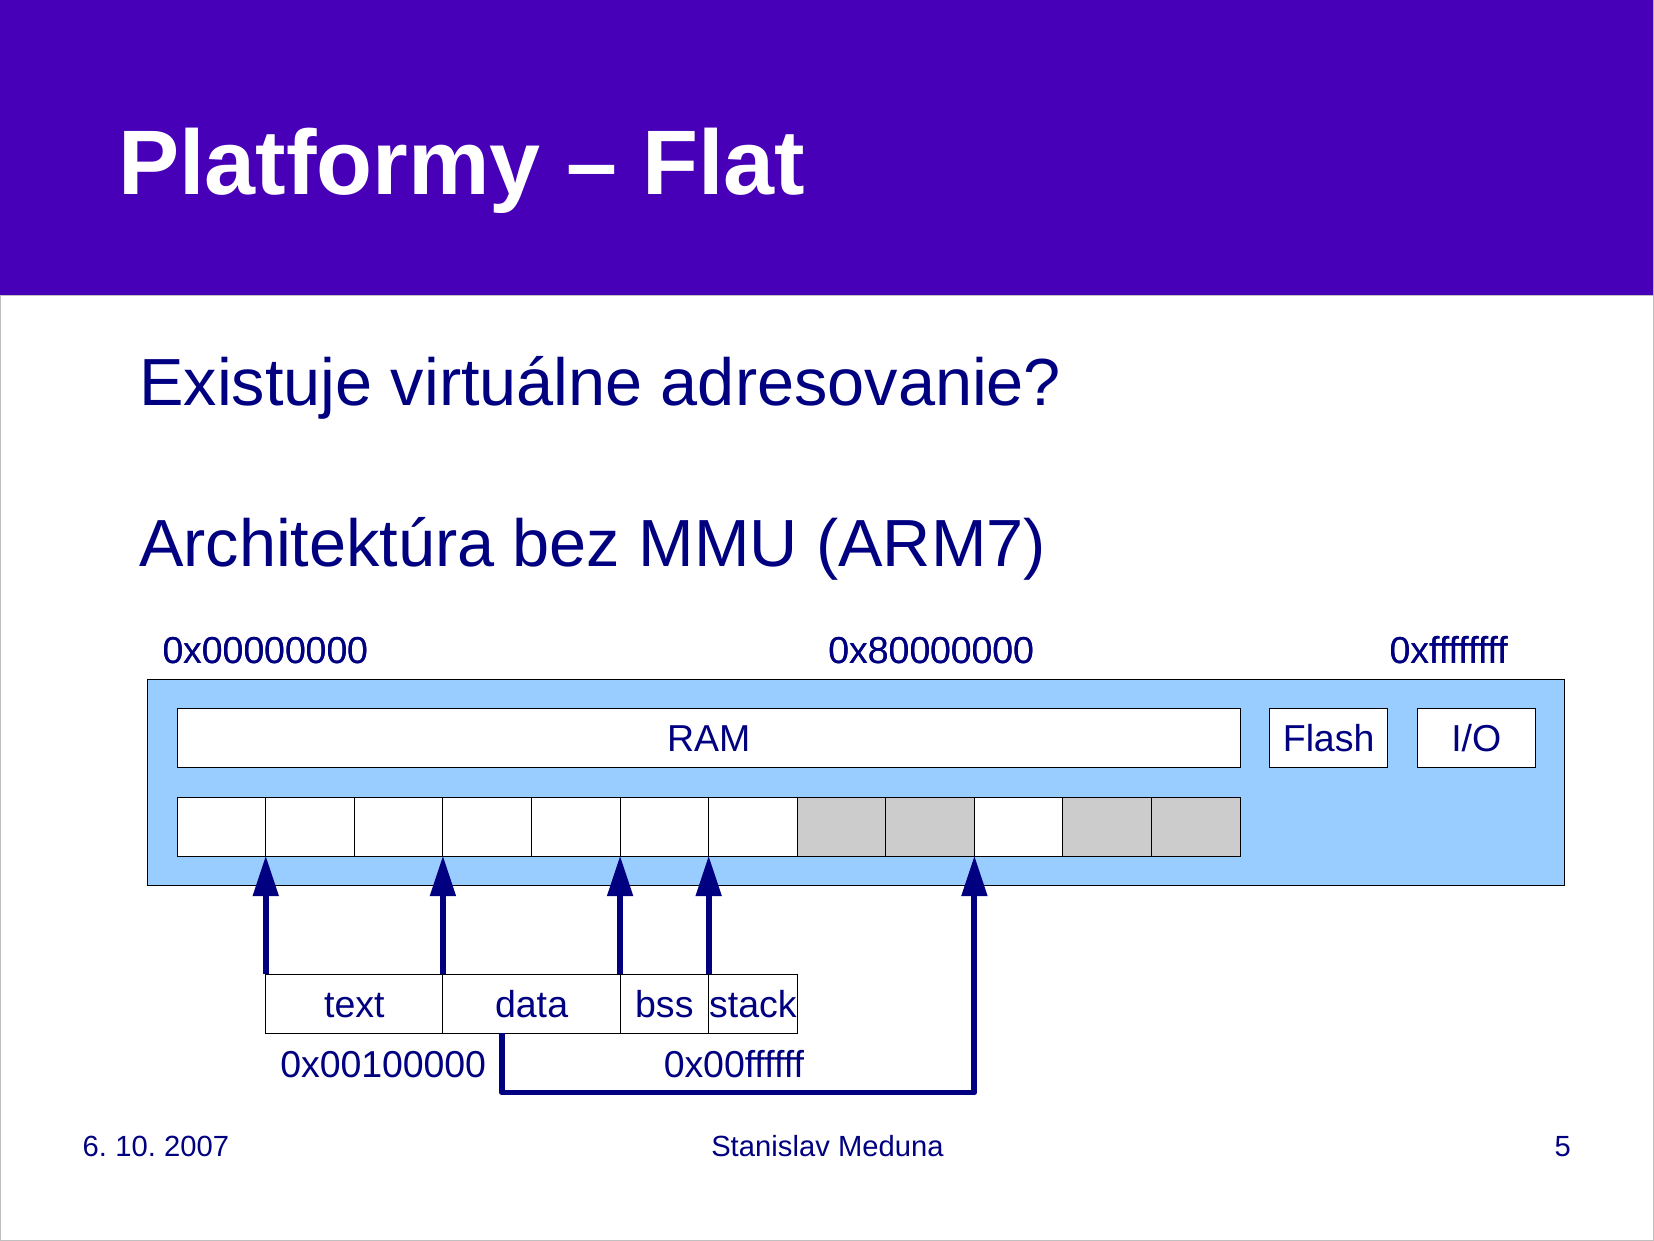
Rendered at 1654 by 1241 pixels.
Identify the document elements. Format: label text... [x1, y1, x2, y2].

text_box 0x00000000 0x80000000 0xffffffff [147, 622, 1565, 680]
text_box text [265, 974, 443, 1034]
text_box data [443, 974, 620, 1034]
text_box [147, 680, 1565, 886]
text_box I/O [1417, 708, 1536, 768]
text_box stack [709, 974, 798, 1034]
text_box bss [620, 974, 709, 1034]
list Existuje virtuálne adresovanie? Architektúra bez MMU (ARM7) [121, 344, 1595, 1112]
text_box RAM [177, 708, 1241, 768]
text_box 0x00100000 0x00ffffff [265, 1035, 1093, 1093]
text_box Flash [1269, 708, 1388, 768]
title Platformy – Flat [118, 66, 1595, 259]
